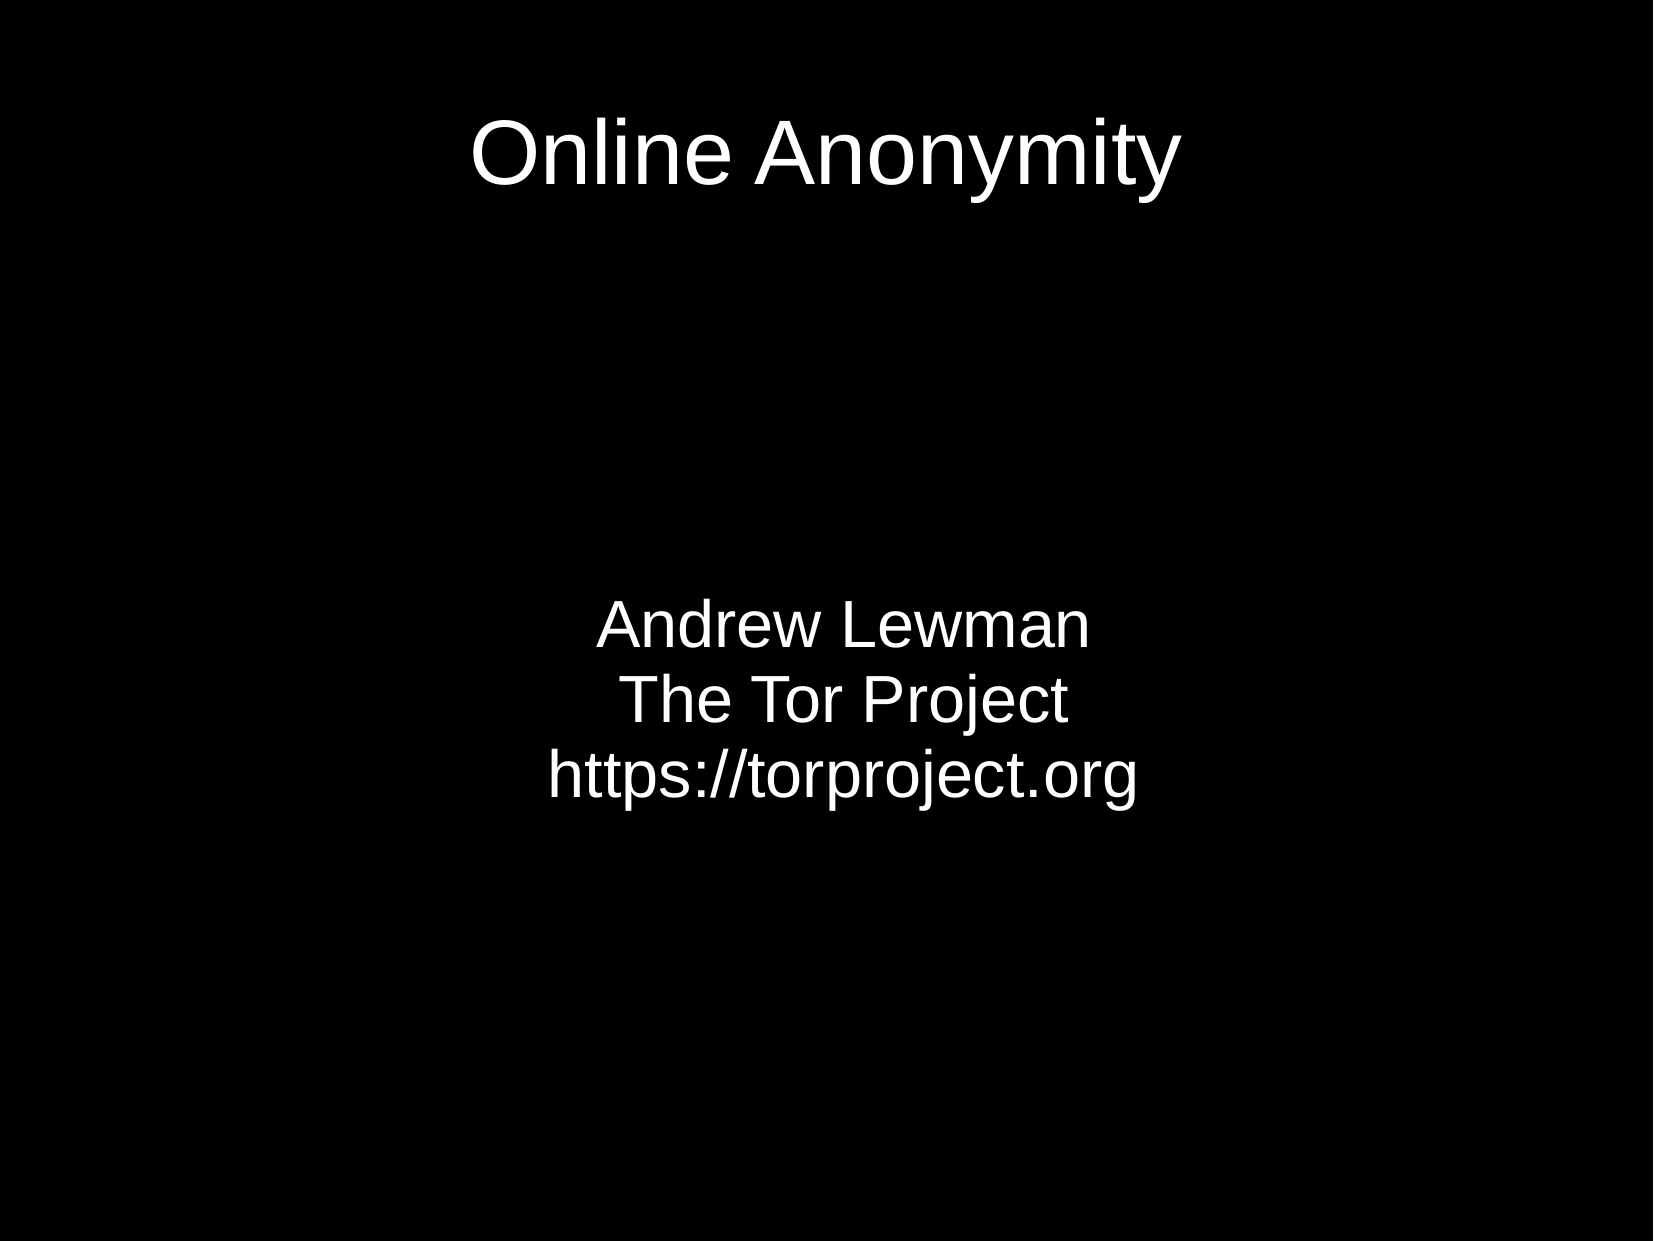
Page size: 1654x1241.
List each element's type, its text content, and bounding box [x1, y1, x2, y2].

title Online Anonymity [82, 49, 1571, 257]
subtitle Andrew Lewman The Tor Project https://torproject.org [82, 290, 1571, 1109]
